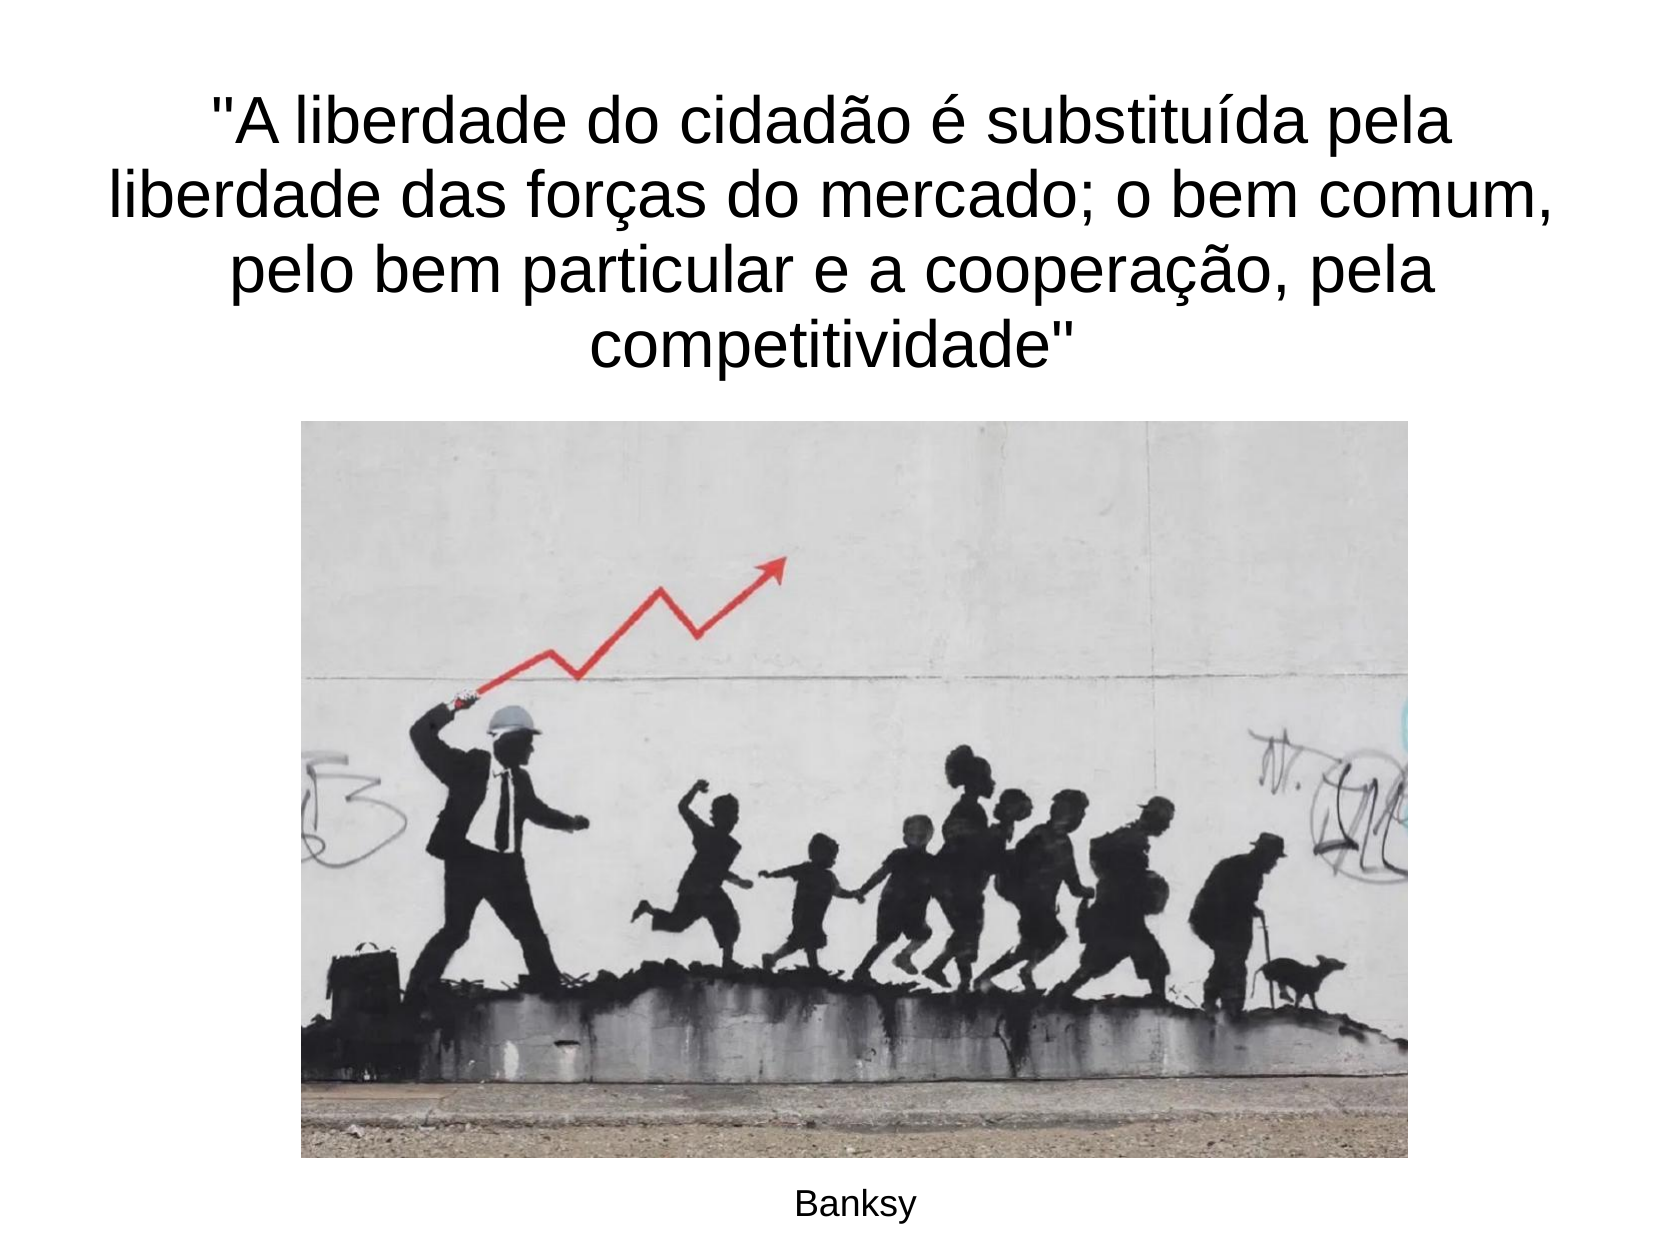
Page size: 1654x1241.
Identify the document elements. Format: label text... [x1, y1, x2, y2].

picture [301, 421, 1408, 1158]
list "A liberdade do cidadão é substituída pela liberdade das forças do mercado; o bem comum, pelo bem particular e a cooperação, pela competitividade" [88, 82, 1577, 443]
text_box Banksy [779, 1175, 963, 1233]
